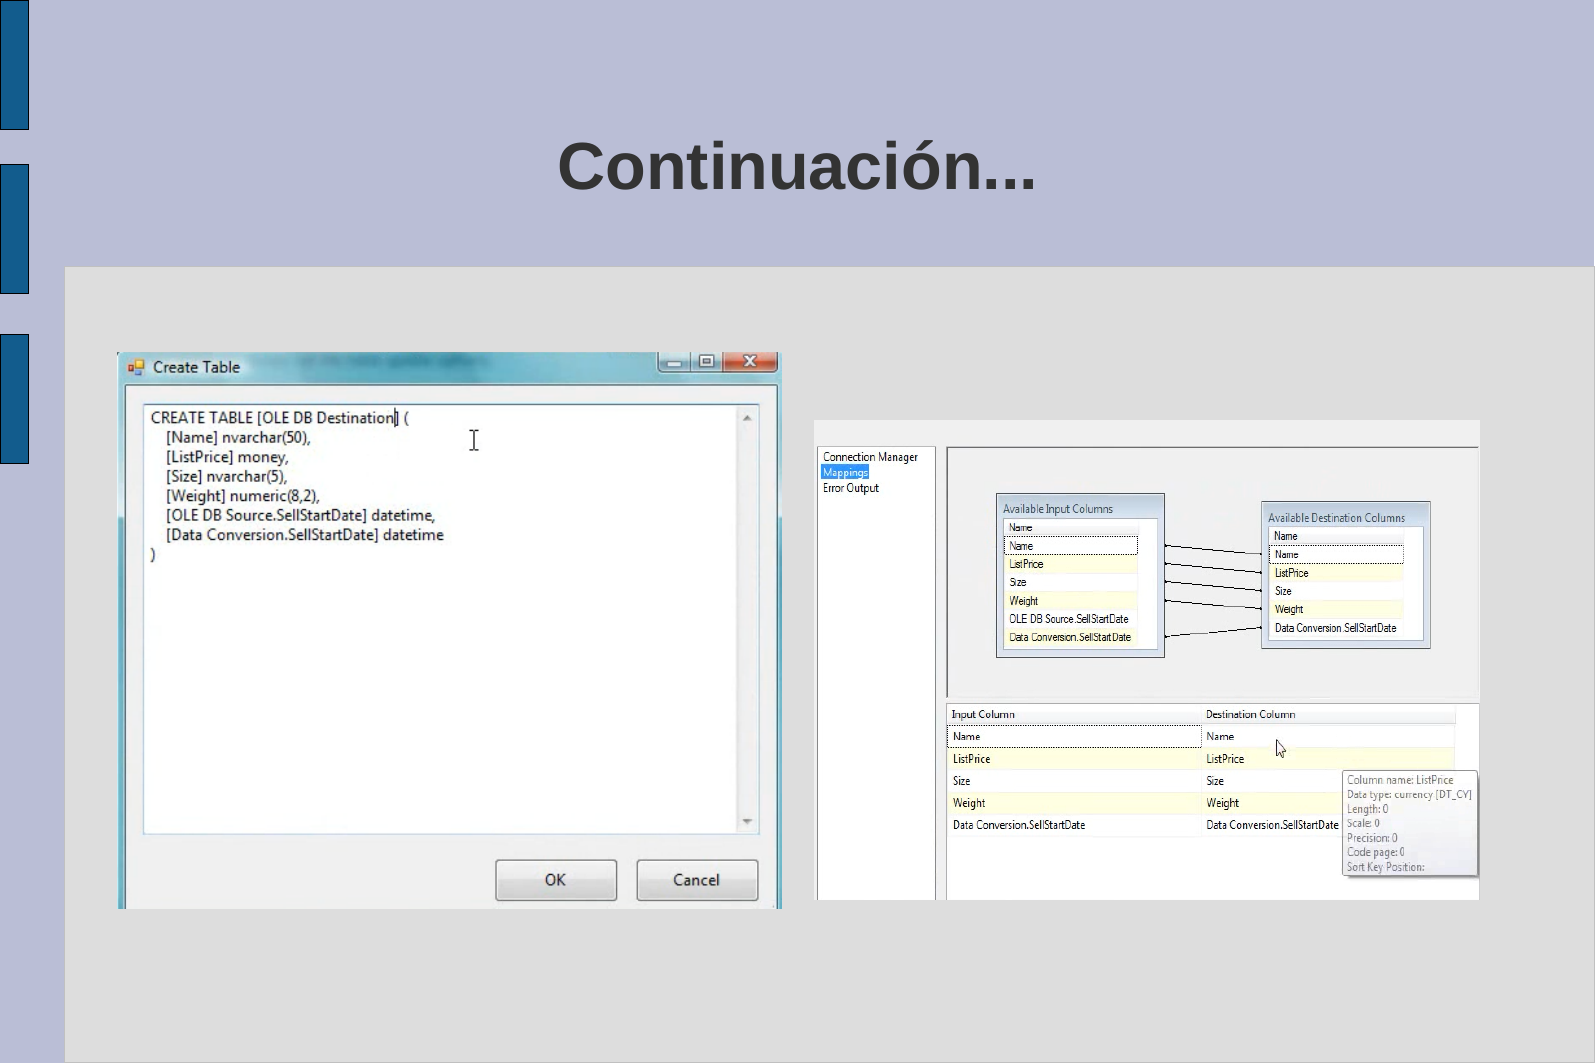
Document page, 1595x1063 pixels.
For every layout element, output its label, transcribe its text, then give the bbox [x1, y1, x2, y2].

title Continuación... [117, 78, 1479, 256]
picture [814, 420, 1480, 901]
picture [117, 352, 782, 909]
